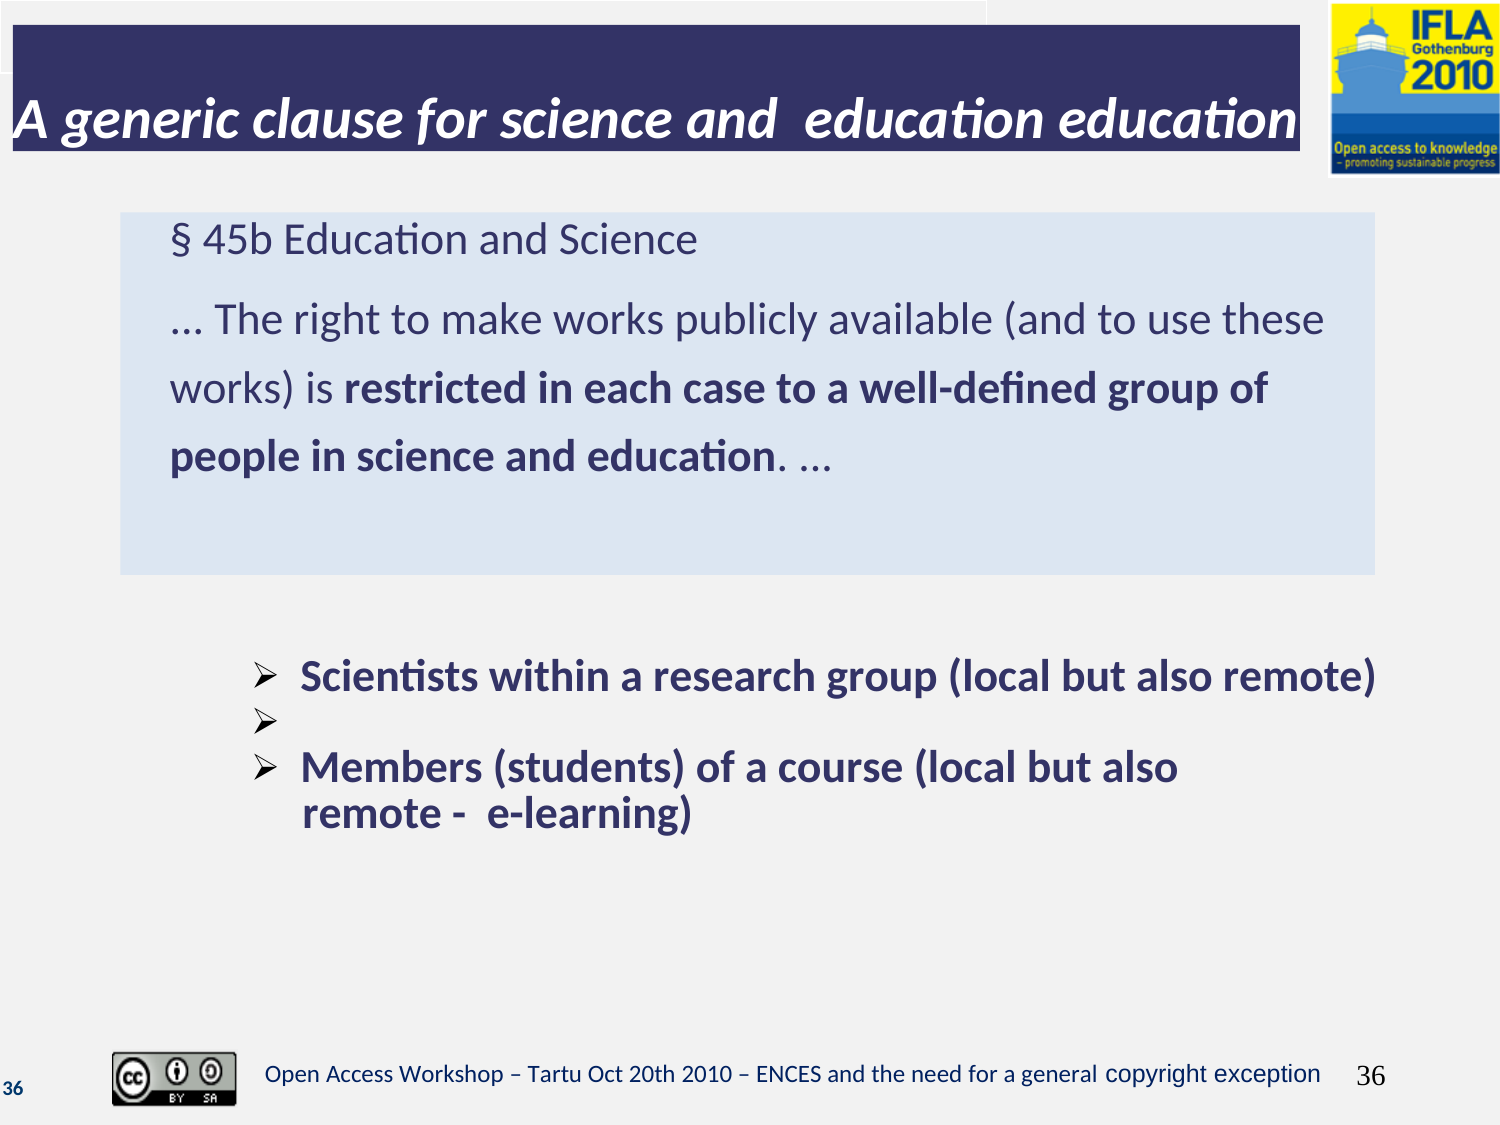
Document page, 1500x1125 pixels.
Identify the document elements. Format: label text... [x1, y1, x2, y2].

text_box Scientists within a research group (local but also remote) Members (students) of a course (local but also remote - e-learning) [236, 649, 1418, 937]
text_box § 45b Education and Science ... The right to make works publicly available (and to use these works) is restricted in each case to a well-defined group of people in science and education. ... [120, 212, 1375, 575]
text_box 36 [1356, 1026, 1459, 1105]
title A generic clause for science and education education [12, 24, 1300, 152]
